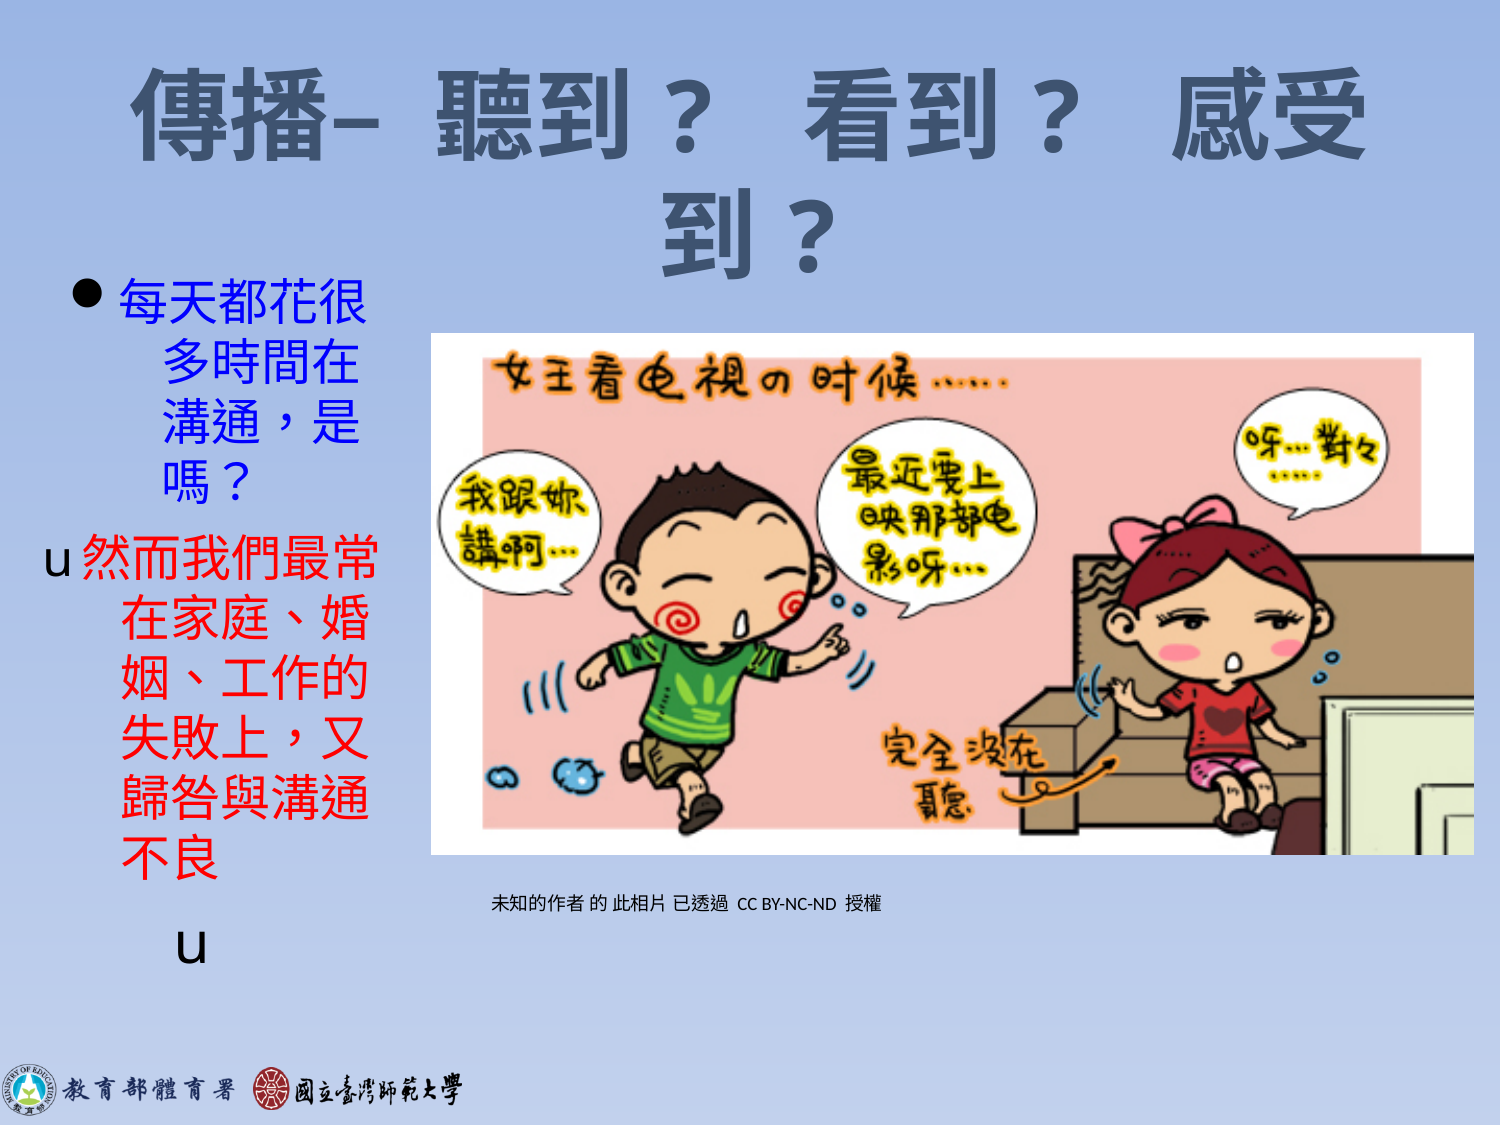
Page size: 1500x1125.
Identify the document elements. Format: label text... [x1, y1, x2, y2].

list 每天都花很多時間在溝通，是嗎？ 然而我們最常在家庭、婚姻、工作的失敗上，又歸咎與溝通不良 [26, 262, 412, 1005]
text_box 未知的作者 的 此相片 已透過 CC BY-NC-ND 授權 [476, 884, 1500, 922]
picture [431, 333, 1474, 855]
title 傳播– 聽到? 看到? 感受到? [75, 45, 1426, 233]
